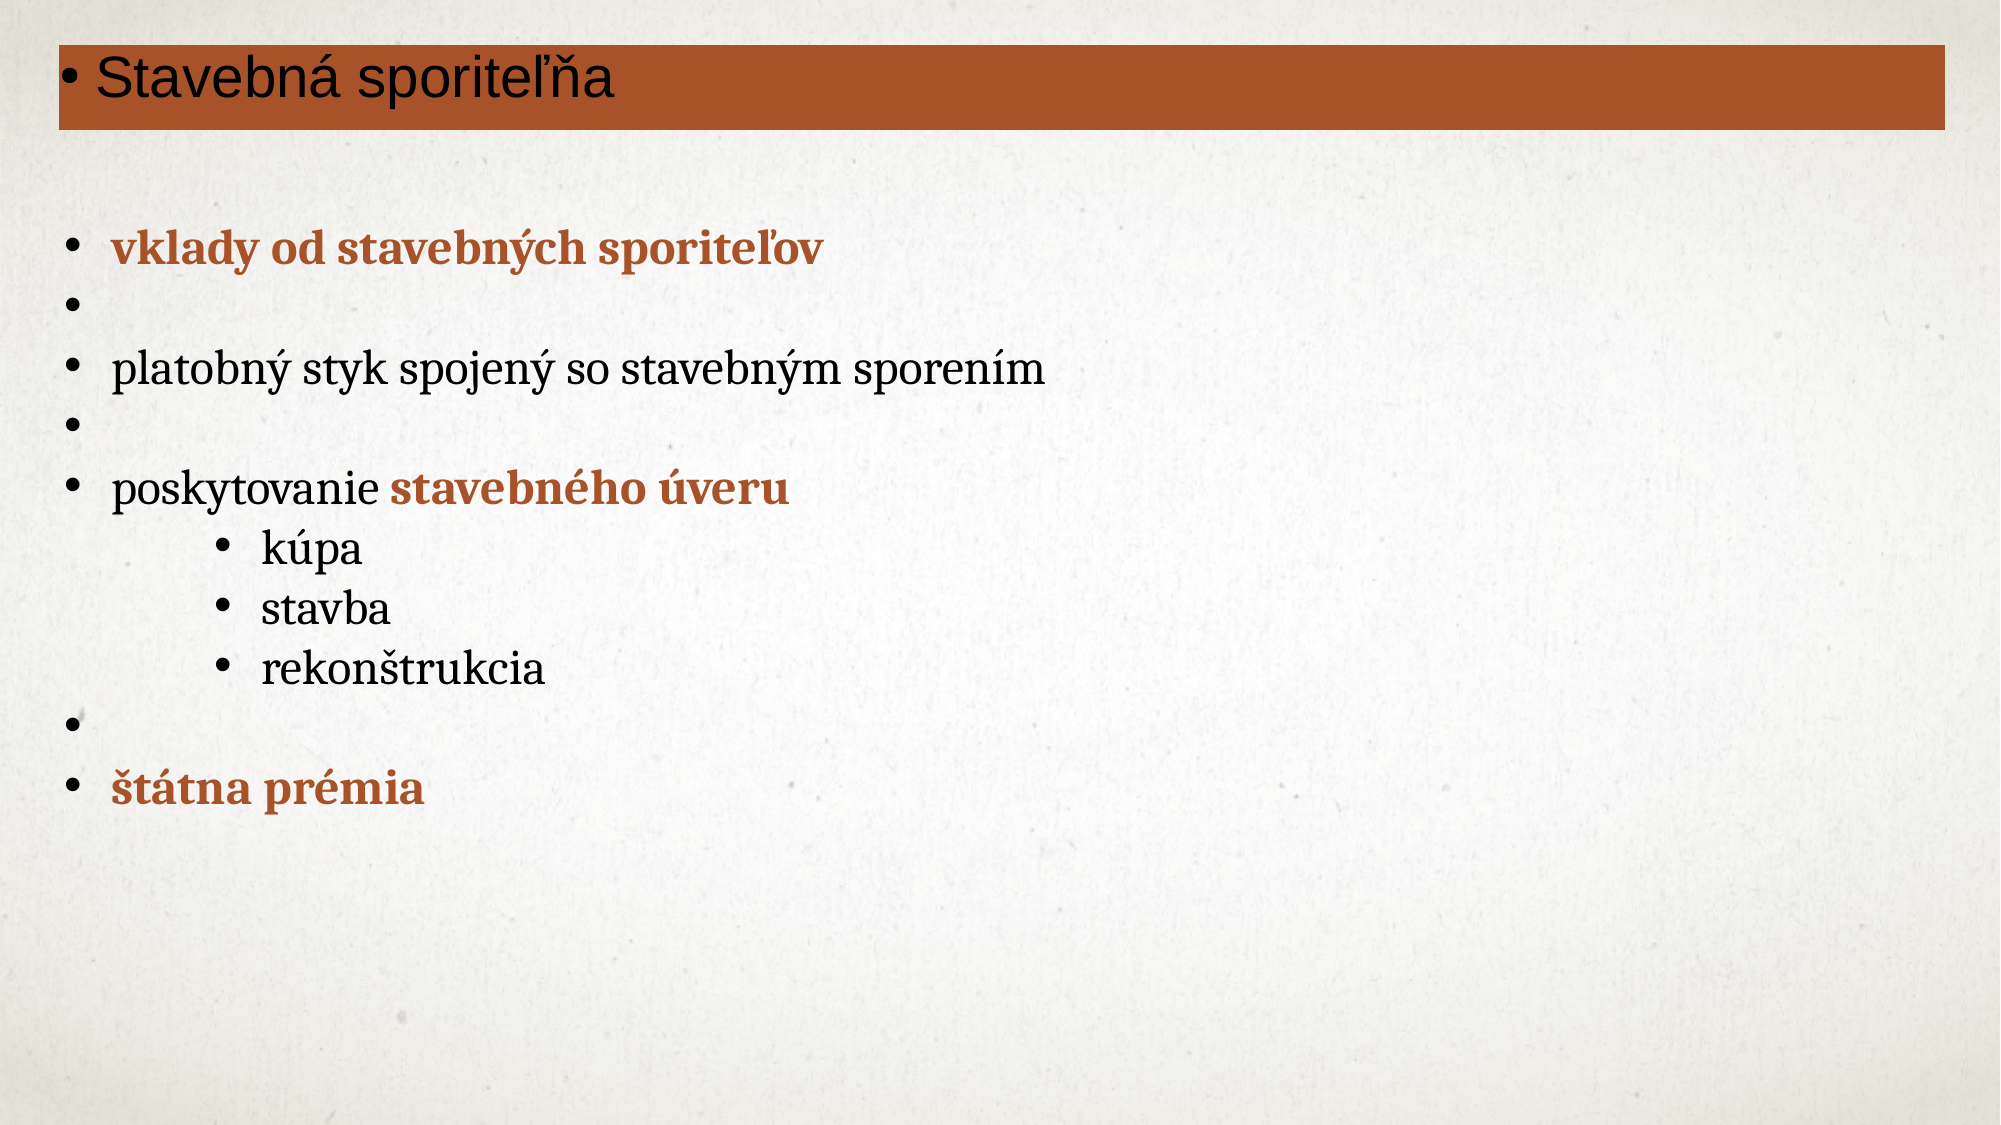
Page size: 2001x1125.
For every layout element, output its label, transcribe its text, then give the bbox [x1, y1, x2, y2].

text_box vklady od stavebných sporiteľov platobný styk spojený so stavebným sporením poskytovanie stavebného úveru kúpa stavba rekonštrukcia štátna prémia [49, 206, 1410, 874]
table_header Stavebná sporiteľňa [59, 45, 1945, 130]
